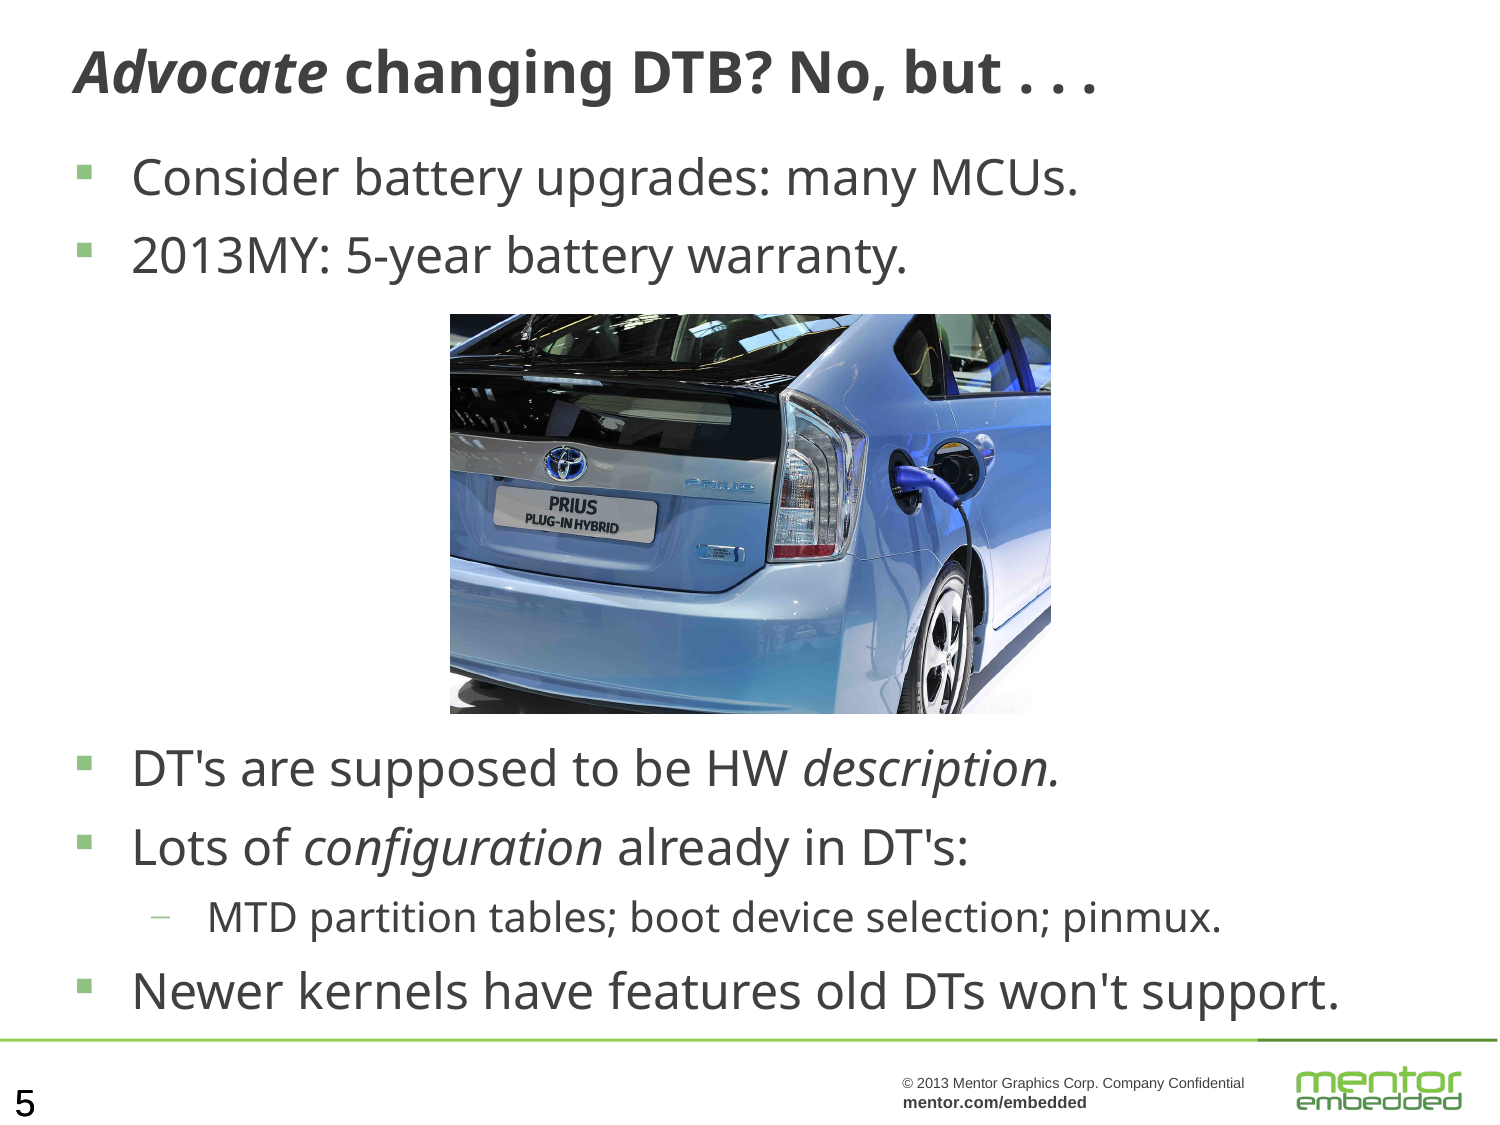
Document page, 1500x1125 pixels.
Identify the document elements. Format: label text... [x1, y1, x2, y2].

list Consider battery upgrades: many MCUs. 2013MY: 5-year battery warranty. DT's are supposed to be HW description. Lots of configuration already in DT's: MTD partition tables; boot device selection; pinmux. Newer kernels have features old DTs won't support. [0, 137, 1500, 1028]
picture [1292, 1062, 1464, 1114]
title Advocate changing DTB? No, but . . . [0, 0, 1500, 113]
picture [450, 314, 1051, 714]
